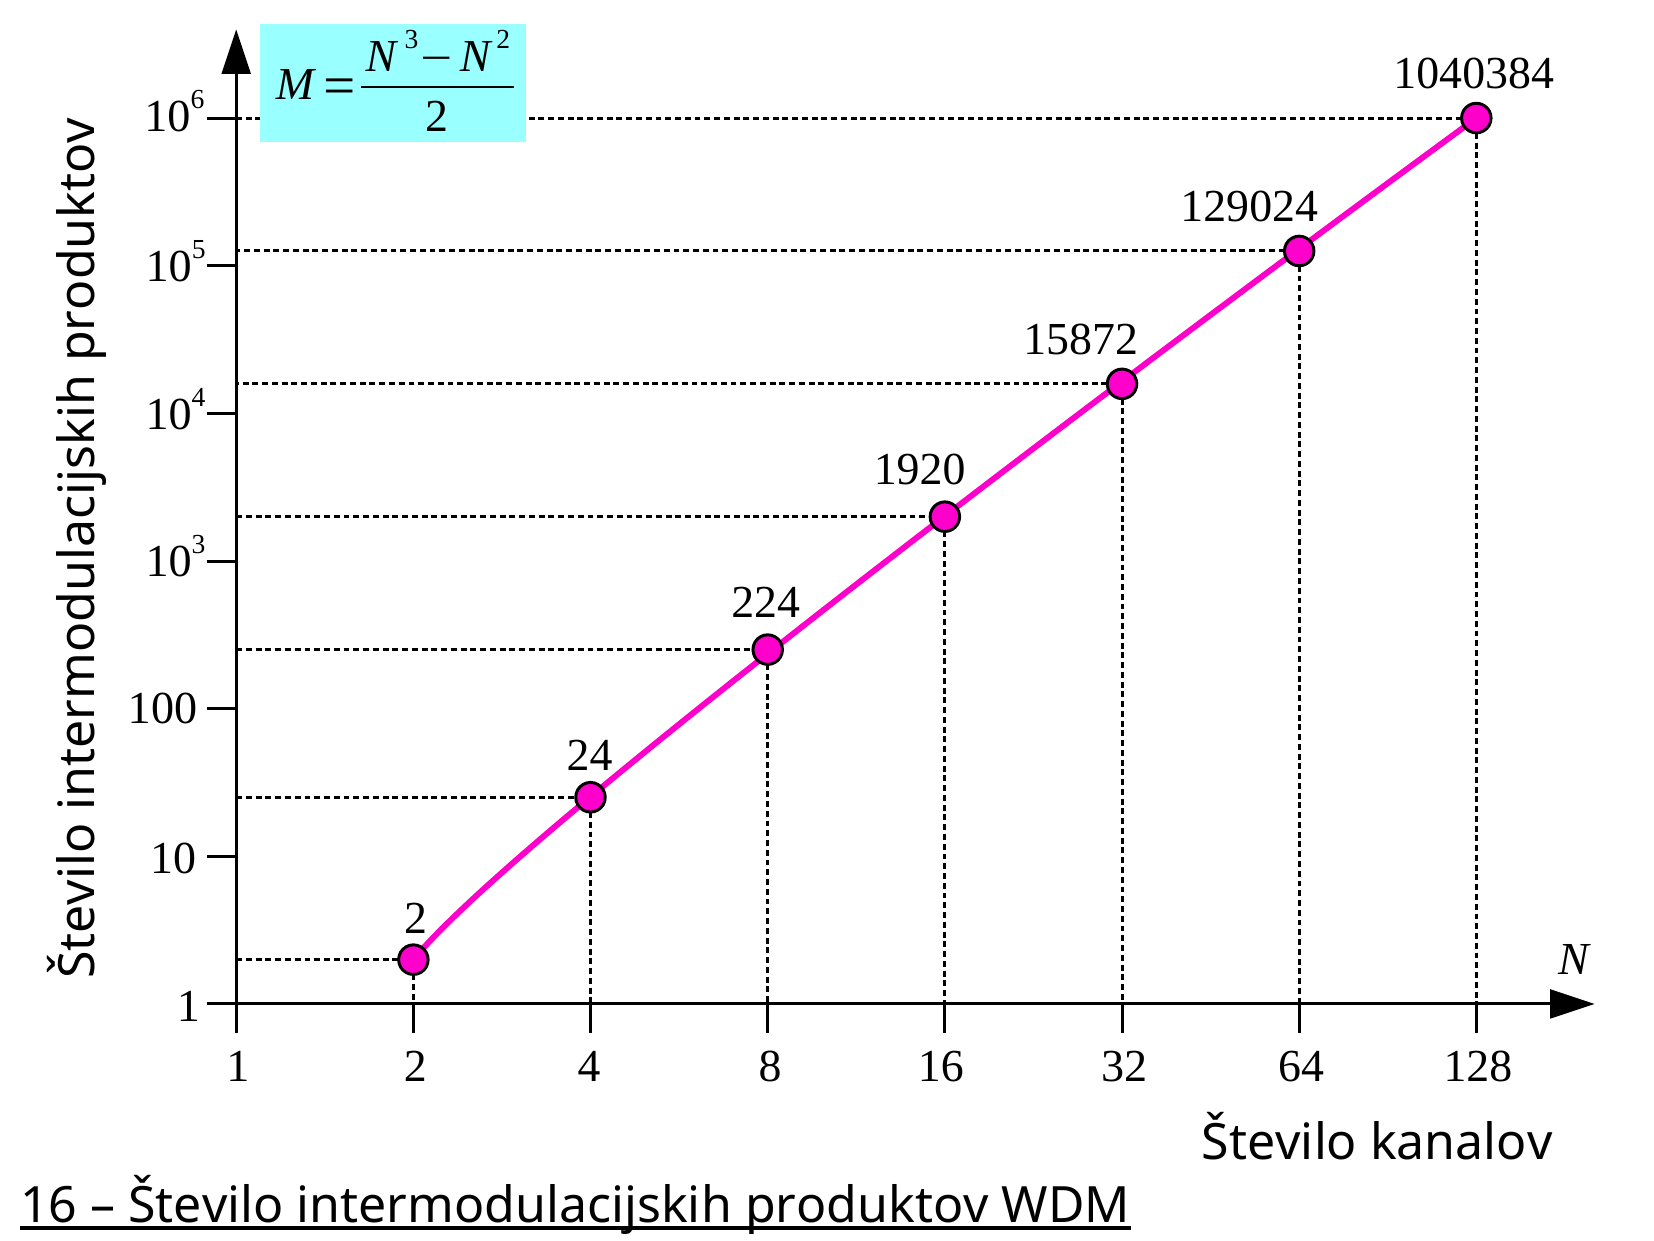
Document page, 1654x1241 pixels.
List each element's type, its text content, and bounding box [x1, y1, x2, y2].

chart [116, 682, 208, 735]
chart [1266, 1040, 1336, 1093]
text_box Število kanalov [1201, 1105, 1533, 1179]
text_box [1107, 369, 1137, 399]
chart [132, 82, 216, 142]
chart [138, 832, 207, 886]
chart [555, 729, 625, 782]
text_box [398, 945, 429, 975]
text_box 16 – Število intermodulacijskih produktov WDM [20, 1169, 1066, 1230]
text_box [1461, 103, 1492, 133]
text_box [575, 782, 606, 812]
chart [862, 442, 977, 496]
chart [165, 980, 211, 1033]
chart [1168, 180, 1329, 233]
chart [906, 1040, 975, 1093]
chart [1089, 1040, 1158, 1093]
text_box Število intermodulacijskih produktov [40, 179, 114, 979]
chart [259, 23, 527, 142]
chart [1381, 47, 1565, 100]
text_box [930, 501, 960, 532]
chart [746, 1040, 792, 1093]
chart [214, 1040, 260, 1093]
chart [392, 1040, 439, 1093]
text_box [1284, 236, 1314, 266]
chart [1432, 1040, 1523, 1093]
text_box [752, 634, 783, 665]
chart [1011, 313, 1149, 367]
chart [392, 892, 439, 945]
chart [1544, 933, 1607, 986]
chart [719, 575, 813, 629]
chart [134, 381, 218, 440]
chart [563, 1040, 611, 1093]
chart [134, 233, 217, 293]
chart [133, 528, 217, 588]
